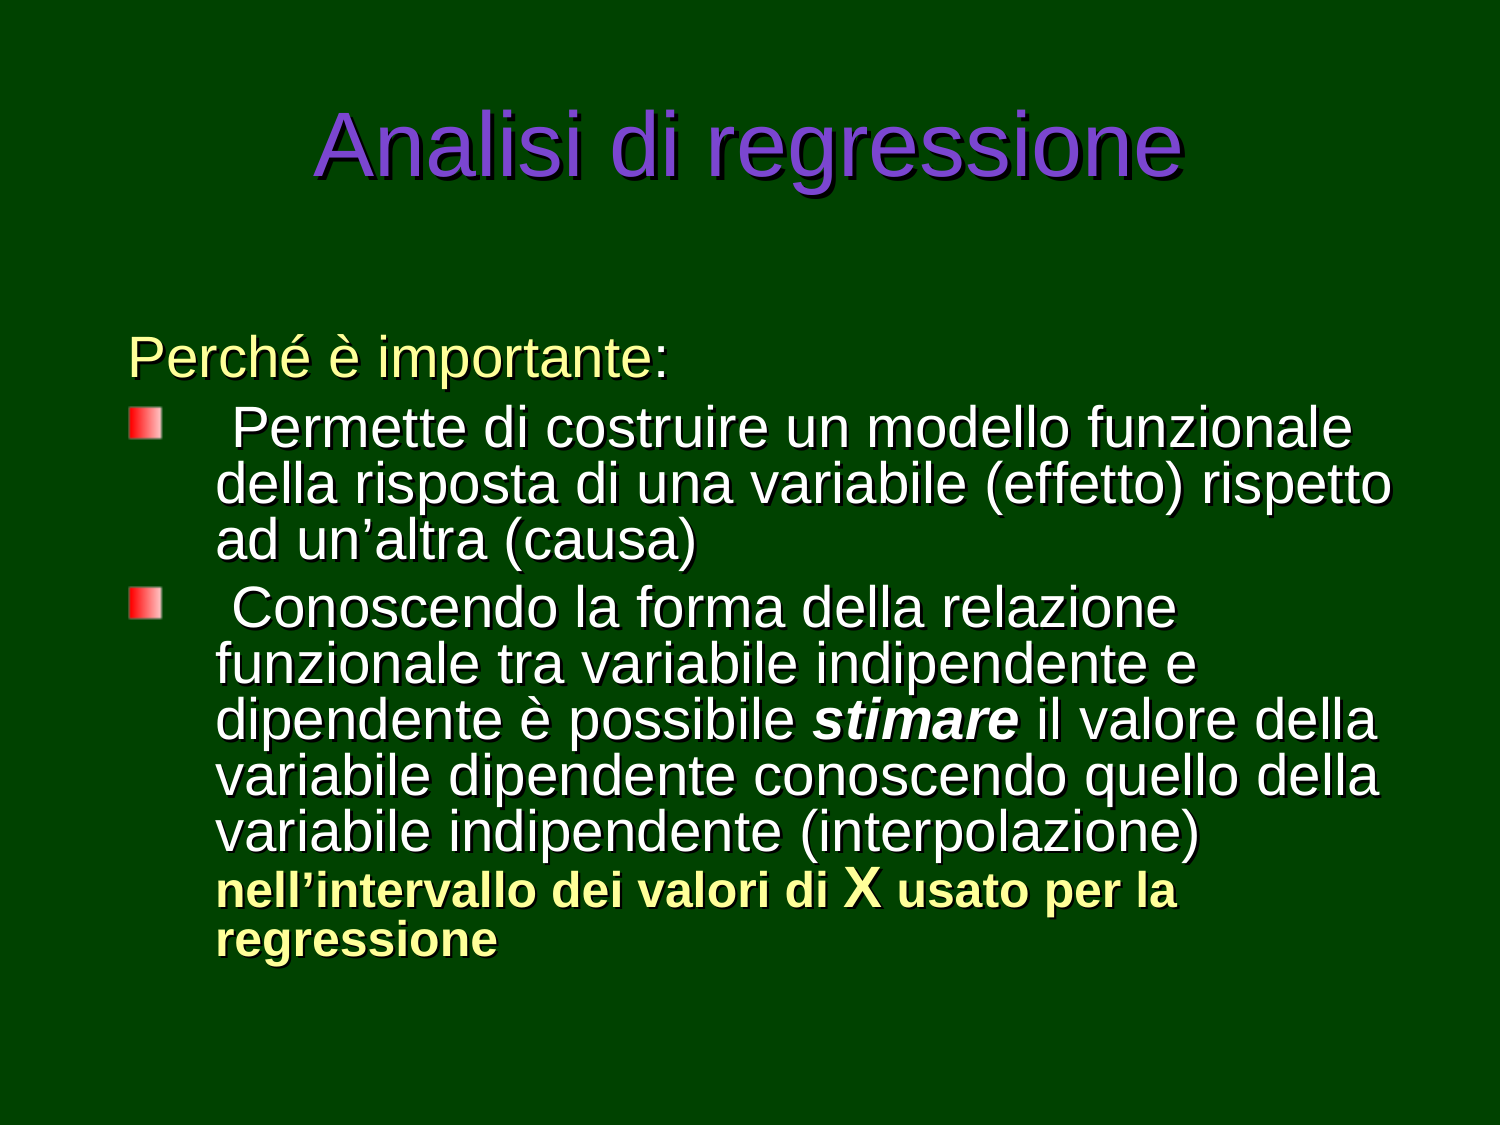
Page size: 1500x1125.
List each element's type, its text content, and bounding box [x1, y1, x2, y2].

list Perché è importante: Permette di costruire un modello funzionale della risposta di una variabile (effetto) rispetto ad un’altra (causa) Conoscendo la forma della relazione funzionale tra variabile indipendente e dipendente è possibile stimare il valore della variabile dipendente conoscendo quello della variabile indipendente (interpolazione) nell’intervallo dei valori di X usato per la regressione [112, 324, 1425, 1036]
title Analisi di regressione [75, 45, 1426, 234]
